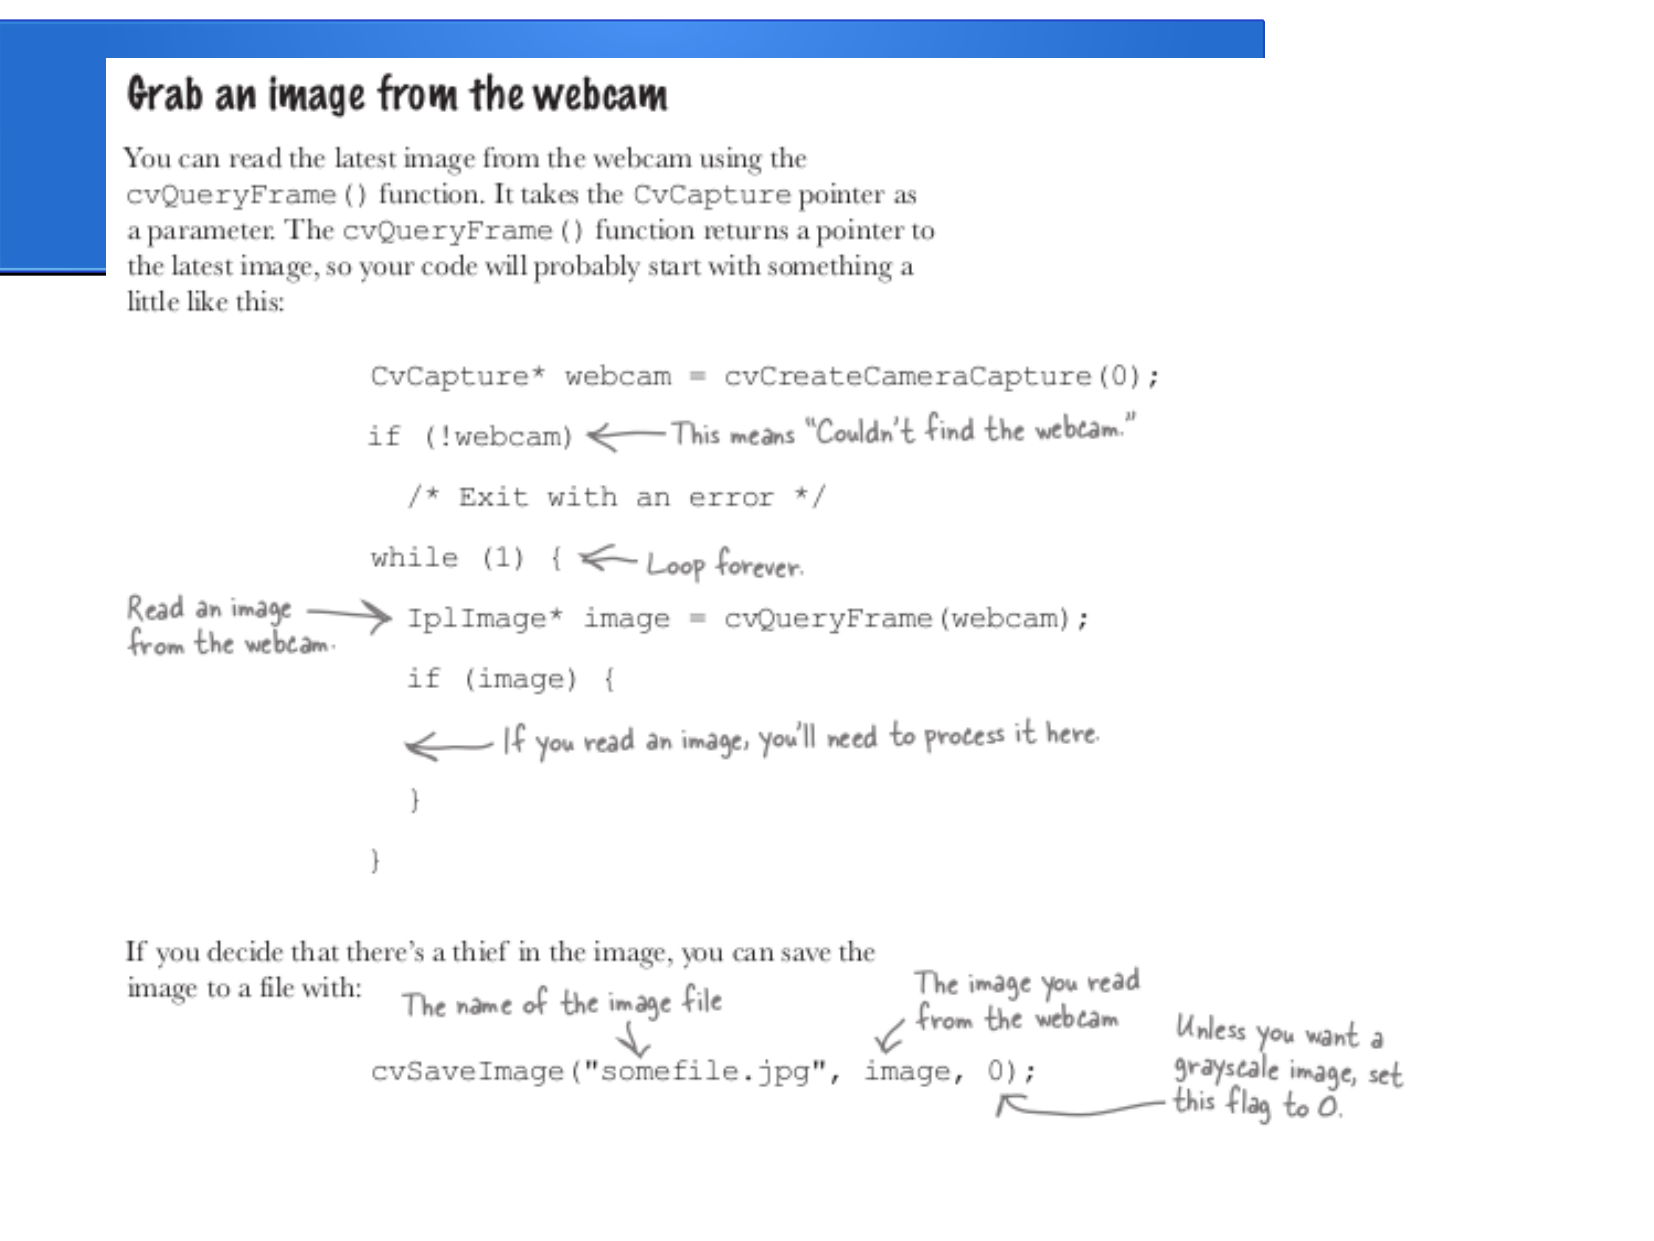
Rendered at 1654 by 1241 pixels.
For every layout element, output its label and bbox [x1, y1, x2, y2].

picture [106, 58, 1453, 1170]
